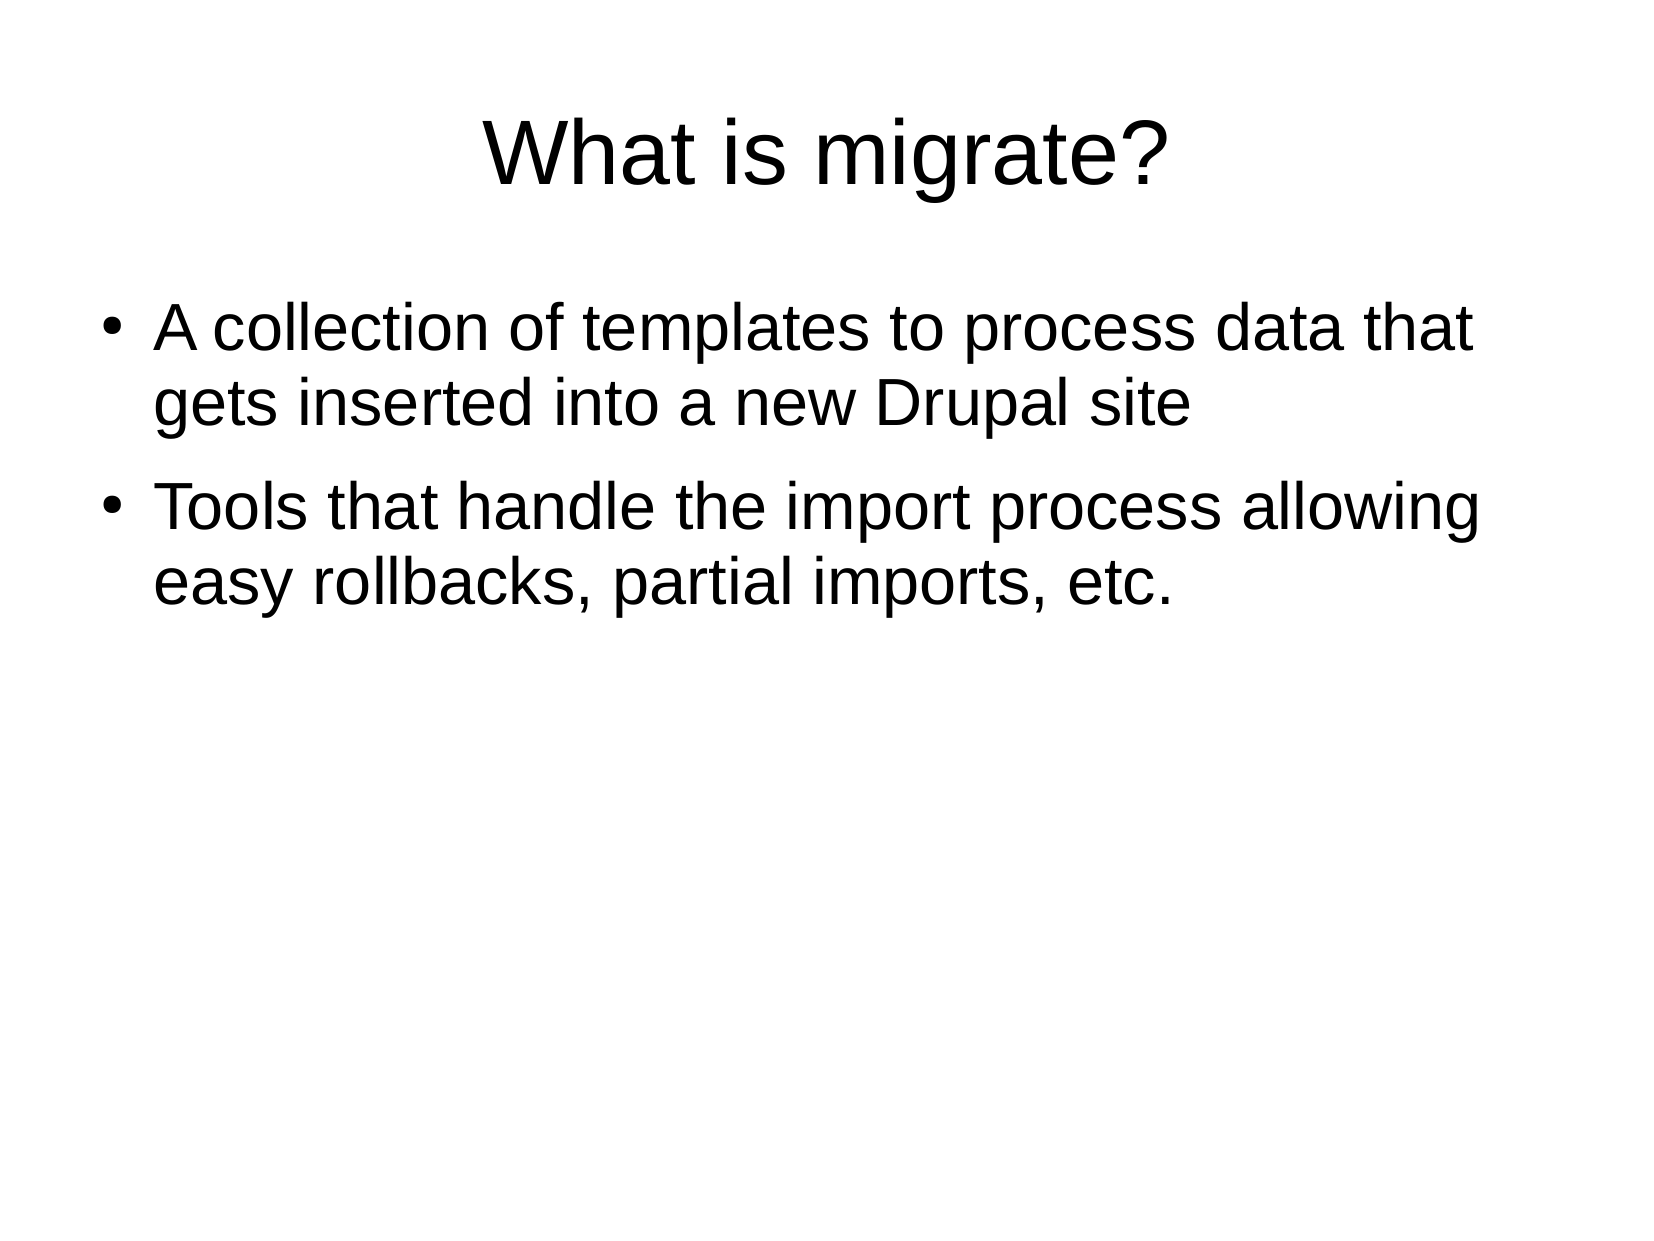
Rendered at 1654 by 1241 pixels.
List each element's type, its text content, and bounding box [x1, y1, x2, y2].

title What is migrate? [82, 49, 1571, 257]
list A collection of templates to process data that gets inserted into a new Drupal site Tools that handle the import process allowing easy rollbacks, partial imports, etc. [82, 290, 1538, 1010]
